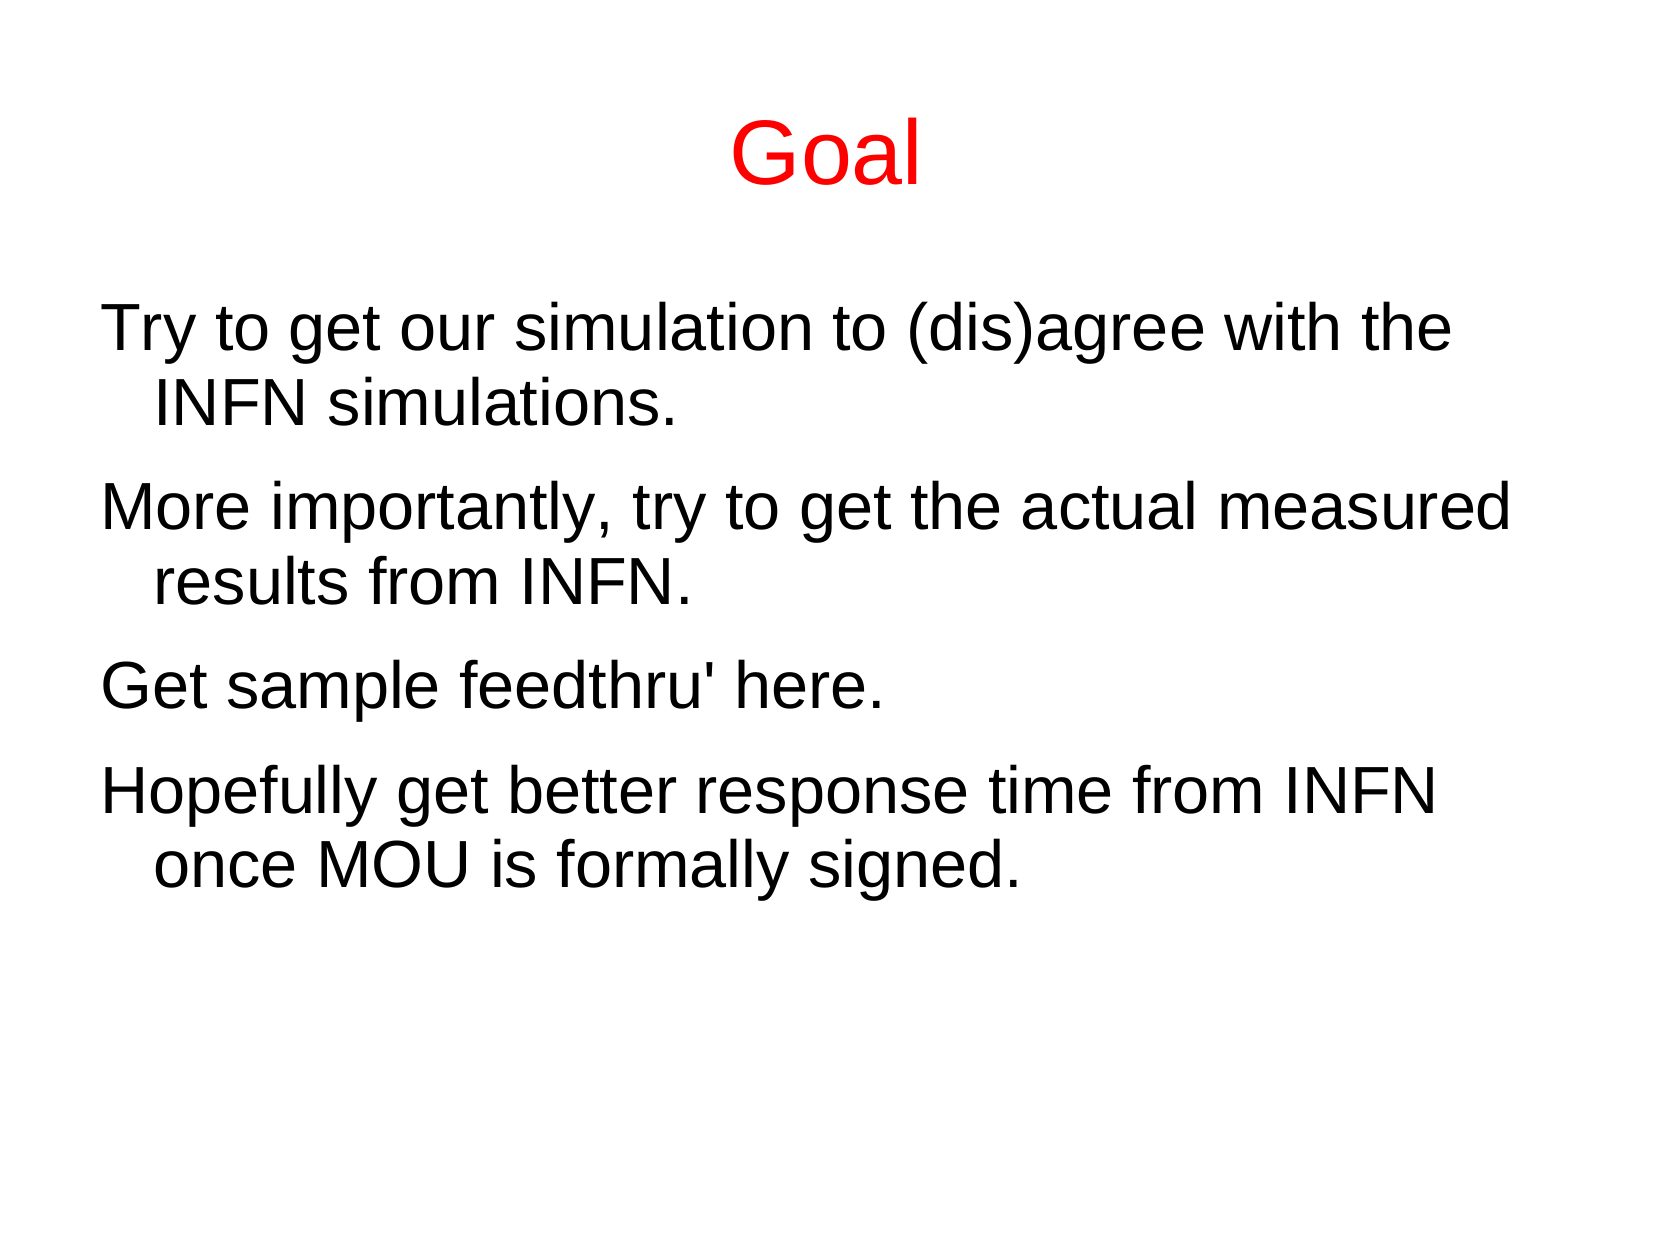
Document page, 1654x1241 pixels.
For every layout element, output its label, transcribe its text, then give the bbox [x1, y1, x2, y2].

list Try to get our simulation to (dis)agree with the INFN simulations. More importantly, try to get the actual measured results from INFN. Get sample feedthru' here. Hopefully get better response time from INFN once MOU is formally signed. [82, 290, 1571, 1094]
title Goal [82, 49, 1571, 257]
